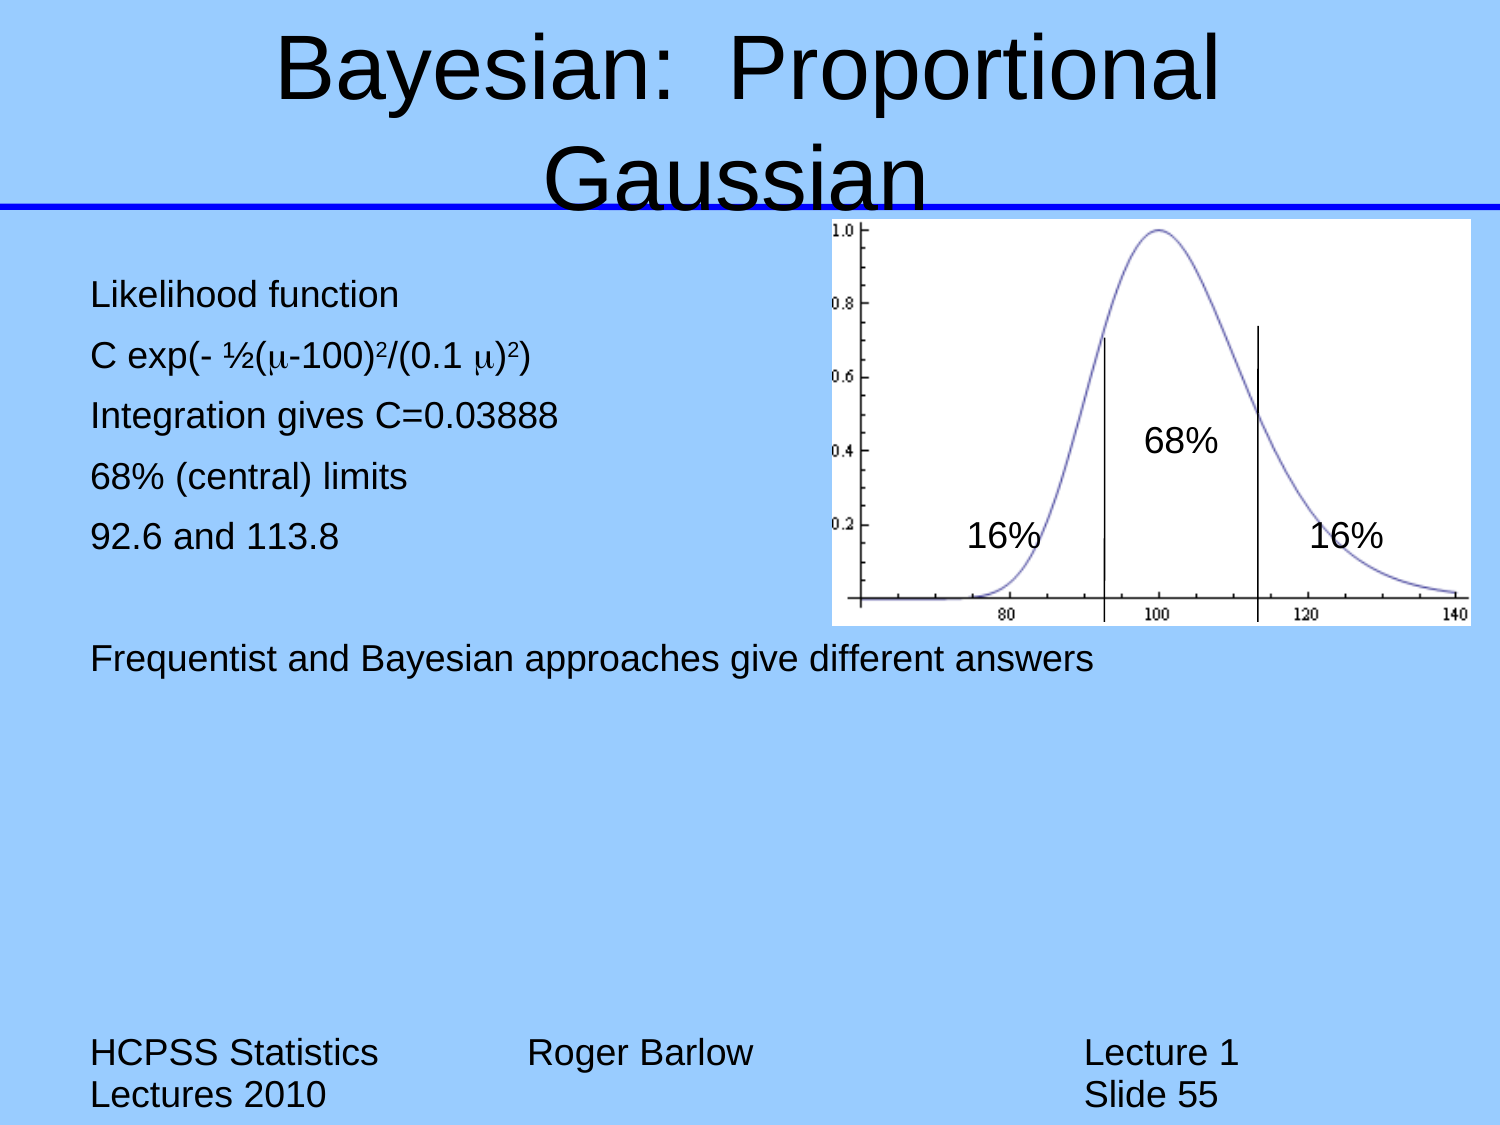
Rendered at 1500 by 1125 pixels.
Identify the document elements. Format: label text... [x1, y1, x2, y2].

text_box 16% [1281, 503, 1412, 564]
text_box 16% [938, 503, 1070, 564]
picture [832, 219, 1471, 626]
title Bayesian: Proportional Gaussian [80, 0, 1418, 237]
text_box Likelihood function C exp(- ½(-100)2/(0.1 )2) Integration gives C=0.03888 68% (central) limits 92.6 and 113.8 Frequentist and Bayesian approaches give different answers [75, 262, 1426, 1006]
text_box 68% [1116, 408, 1247, 470]
